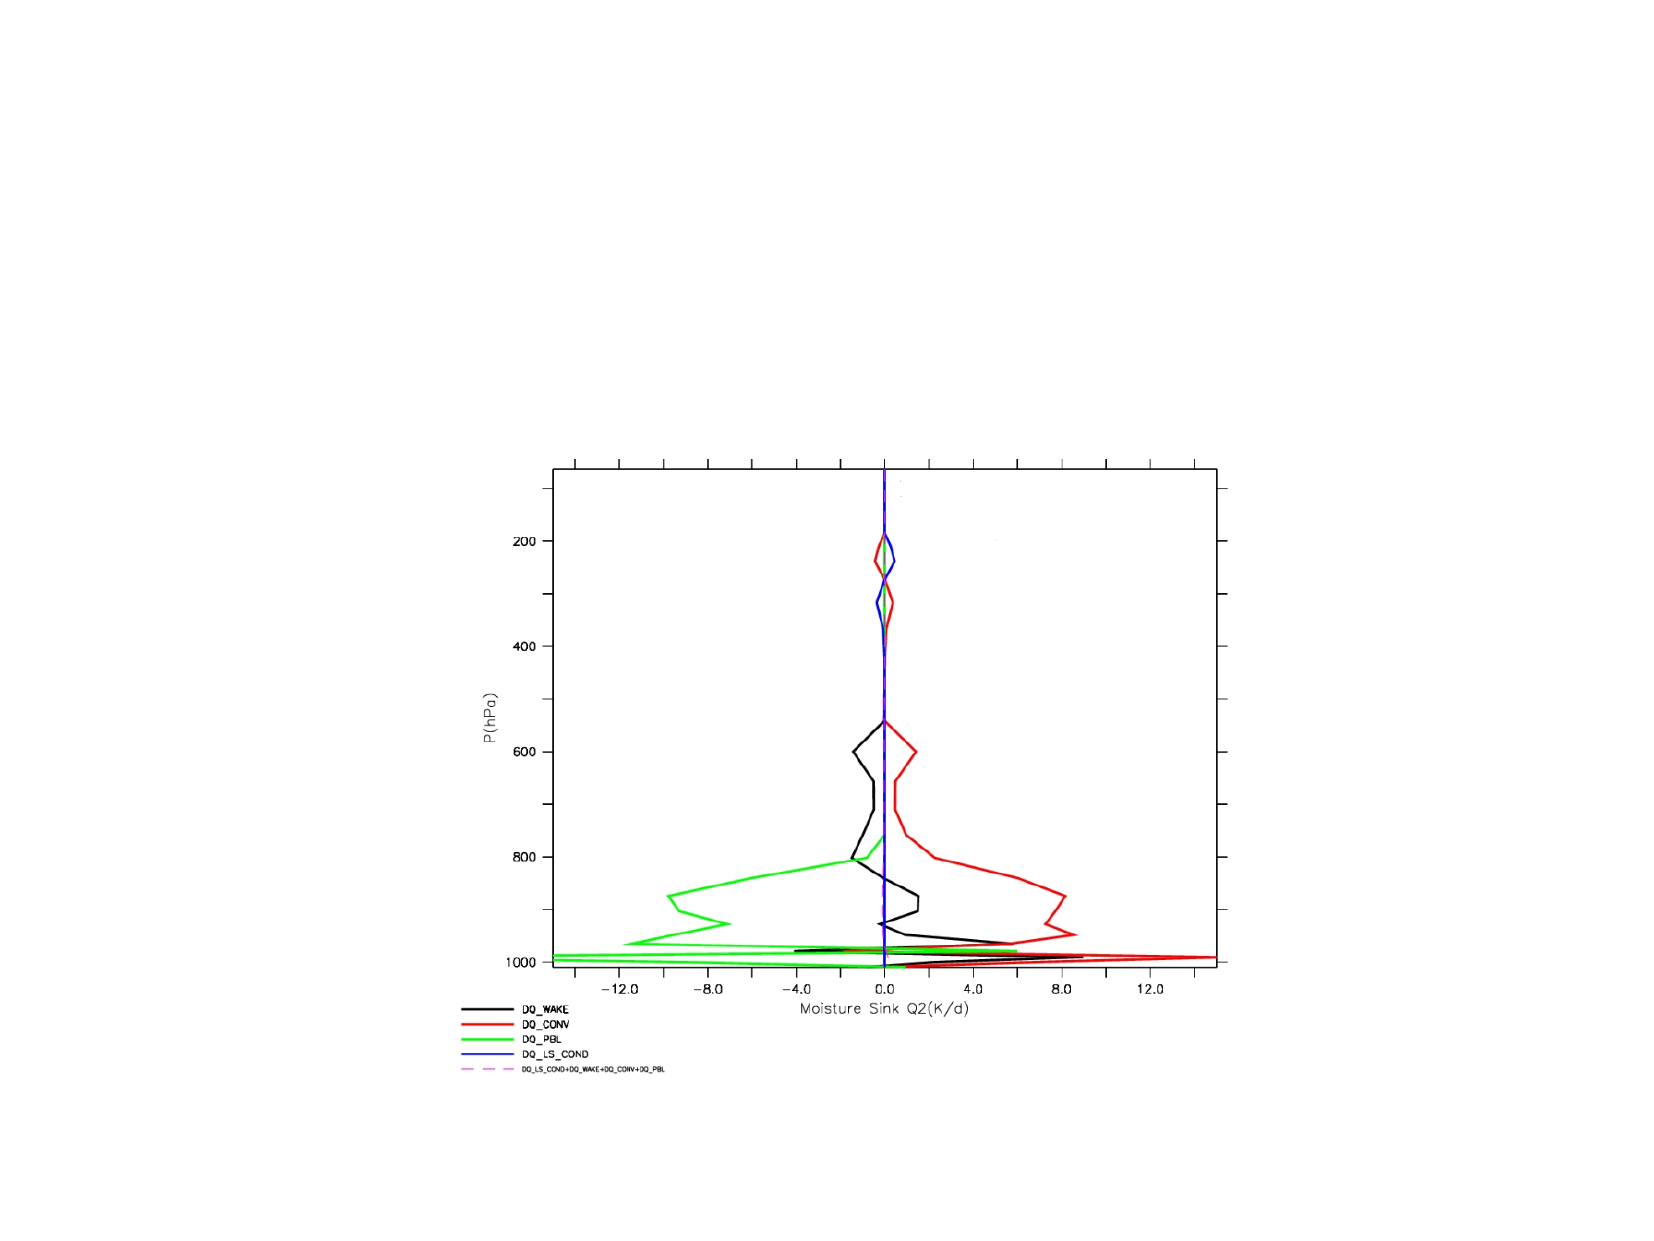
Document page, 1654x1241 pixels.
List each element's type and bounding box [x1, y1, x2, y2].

picture [255, 238, 1496, 1197]
